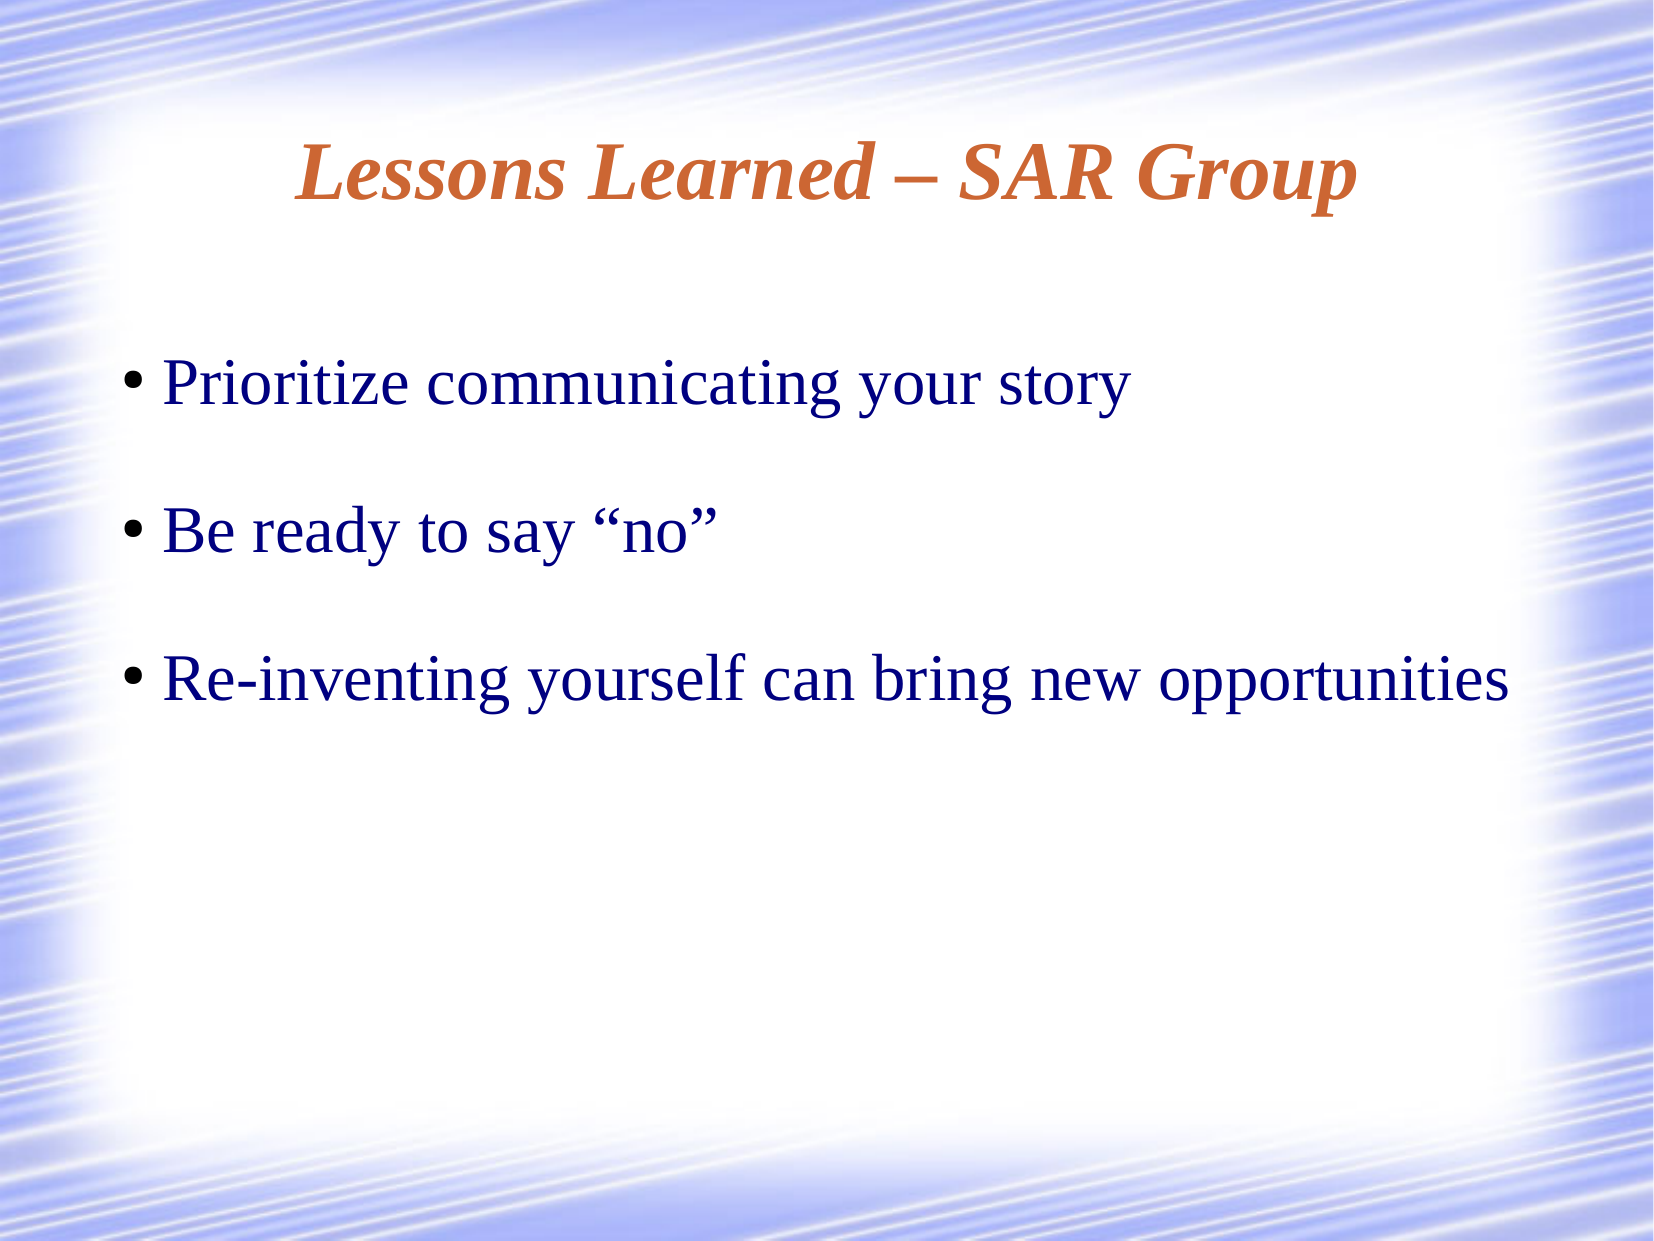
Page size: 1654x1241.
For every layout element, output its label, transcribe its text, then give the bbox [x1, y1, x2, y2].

title Lessons Learned – SAR Group [121, 67, 1534, 275]
list Prioritize communicating your story Be ready to say “no” Re-inventing yourself can bring new opportunities [121, 344, 1534, 1065]
picture [0, 0, 1654, 1241]
